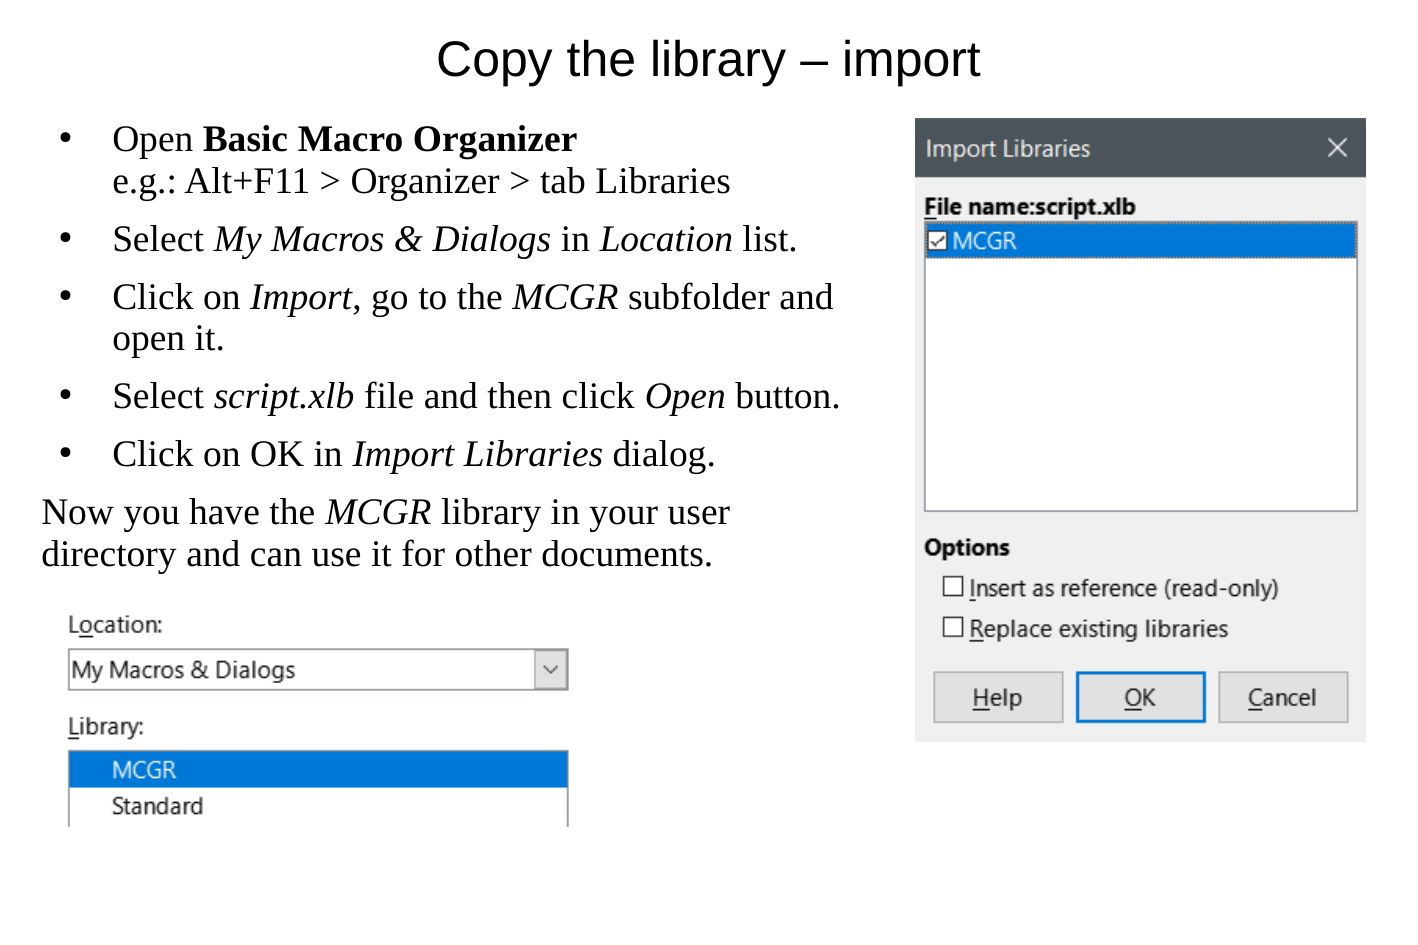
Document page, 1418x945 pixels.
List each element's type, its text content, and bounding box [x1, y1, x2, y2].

picture [59, 597, 572, 827]
list Open Basic Macro Organizer e.g.: Alt+F11 > Organizer > tab Libraries Select My Macros & Dialogs in Location list. Click on Import, go to the MCGR subfolder and open it. Select script.xlb file and then click Open button. Click on OK in Import Libraries dialog. Now you have the MCGR library in your user directory and can use it for other documents. [41, 118, 857, 591]
title Copy the library – import [0, 0, 1418, 119]
picture [915, 118, 1366, 742]
